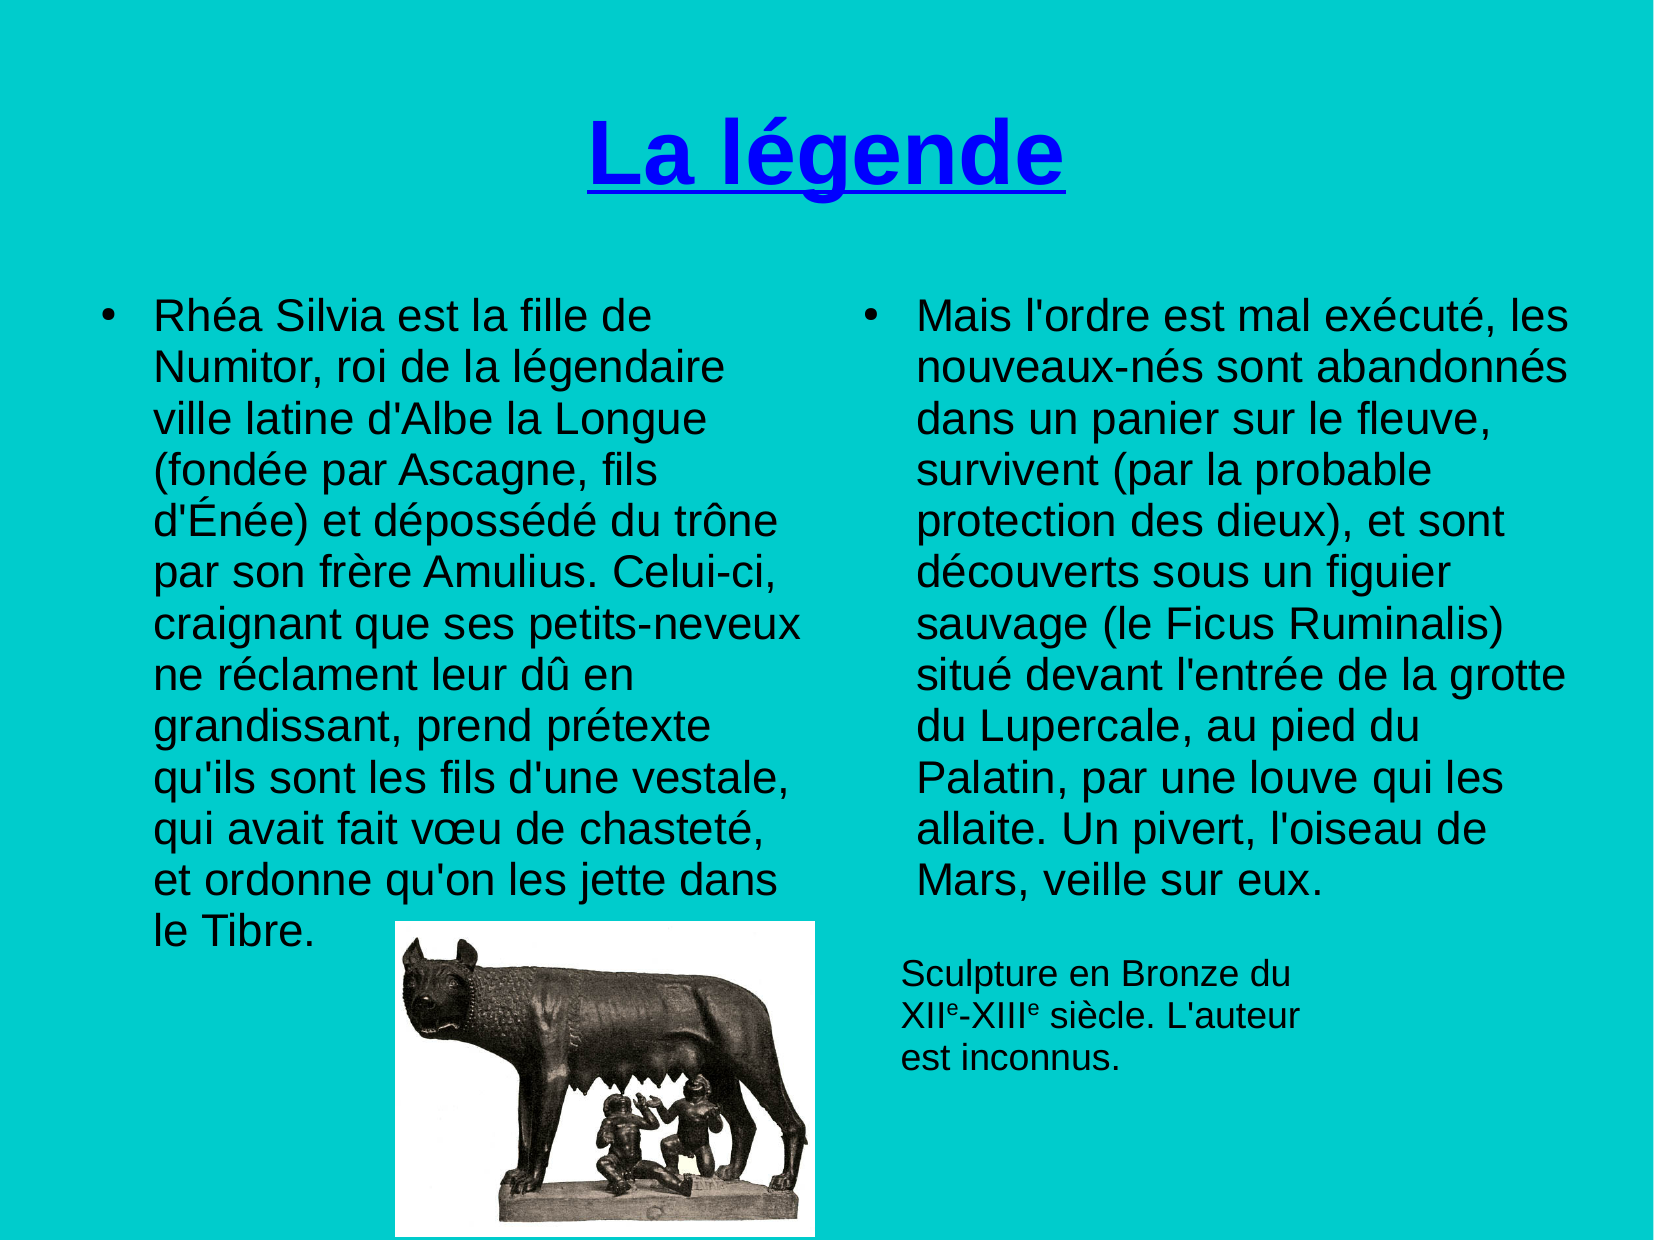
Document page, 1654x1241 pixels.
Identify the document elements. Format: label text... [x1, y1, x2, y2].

text_box Sculpture en Bronze du XIIe-XIIIe siècle. L'auteur est inconnus. [885, 944, 1371, 1086]
list Mais l'ordre est mal exécuté, les nouveaux-nés sont abandonnés dans un panier sur le fleuve, survivent (par la probable protection des dieux), et sont découverts sous un figuier sauvage (le Ficus Ruminalis) situé devant l'entrée de la grotte du Lupercale, au pied du Palatin, par une louve qui les allaite. Un pivert, l'oiseau de Mars, veille sur eux. [845, 290, 1572, 1010]
list Rhéa Silvia est la fille de Numitor, roi de la légendaire ville latine d'Albe la Longue (fondée par Ascagne, fils d'Énée) et dépossédé du trône par son frère Amulius. Celui-ci, craignant que ses petits-neveux ne réclament leur dû en grandissant, prend prétexte qu'ils sont les fils d'une vestale, qui avait fait vœu de chasteté, et ordonne qu'on les jette dans le Tibre. [82, 290, 809, 1010]
picture [395, 921, 815, 1237]
title La légende [82, 49, 1571, 257]
